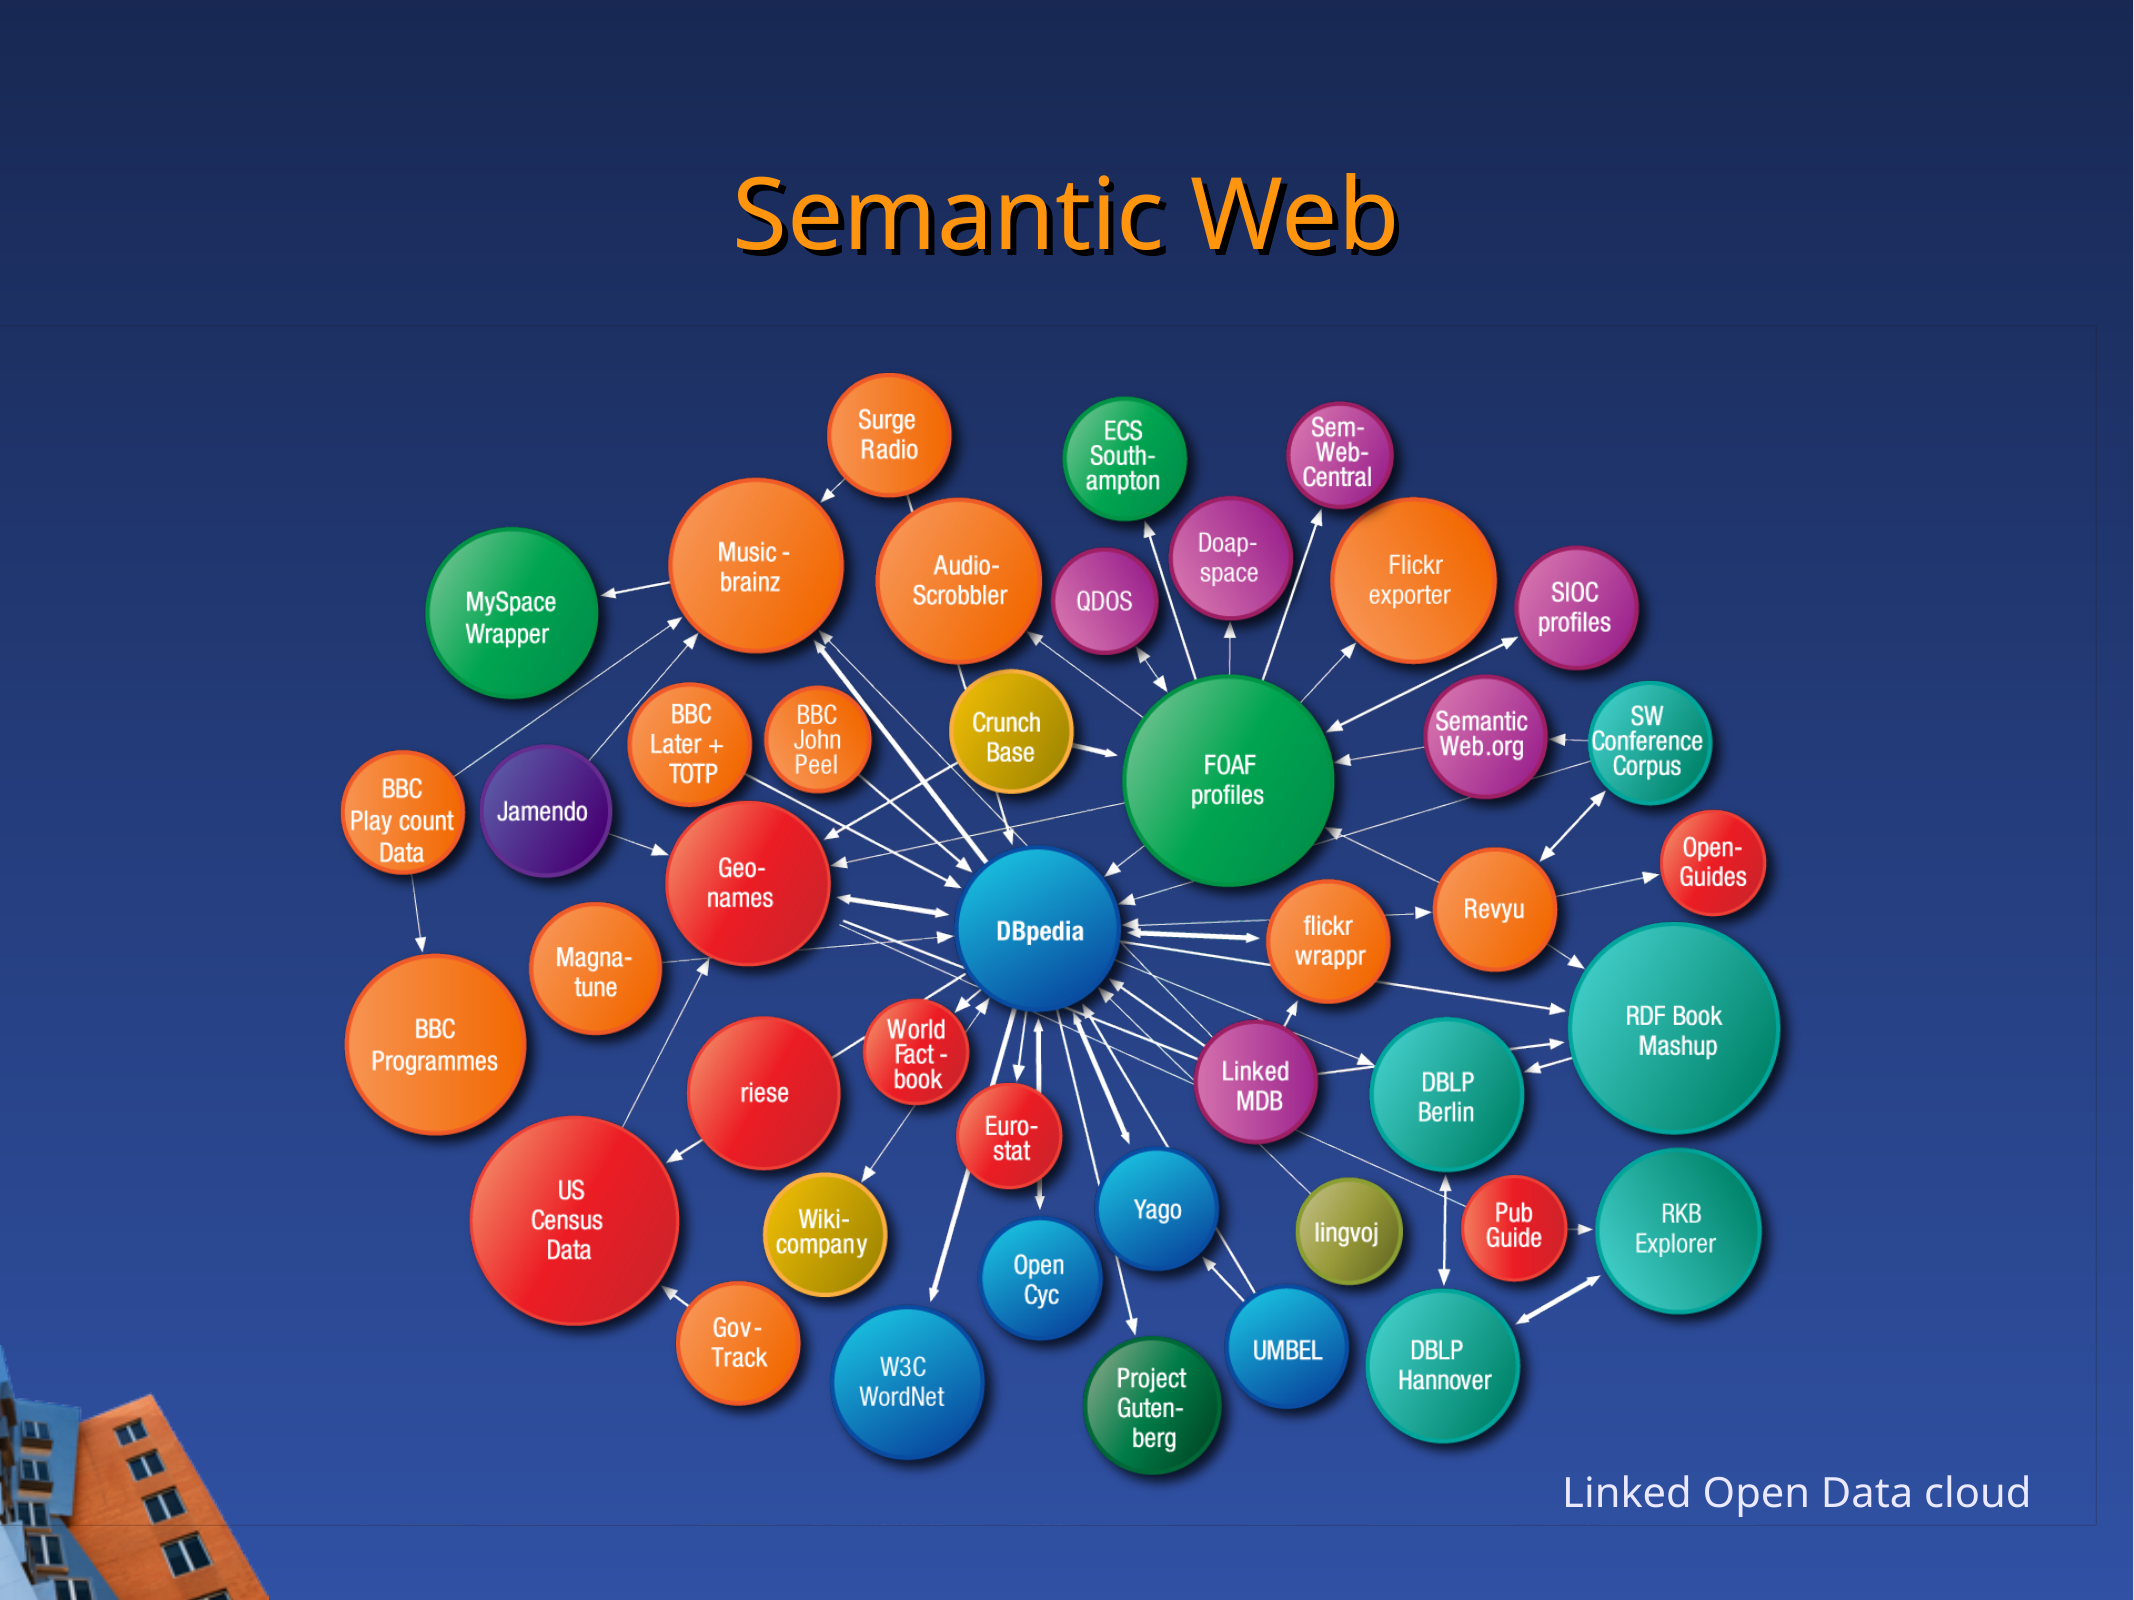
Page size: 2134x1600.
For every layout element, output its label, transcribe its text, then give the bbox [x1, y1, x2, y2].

picture [0, 324, 2097, 1600]
title Semantic Web [106, 76, 2027, 324]
text_box Linked Open Data cloud [1547, 1458, 2078, 1524]
